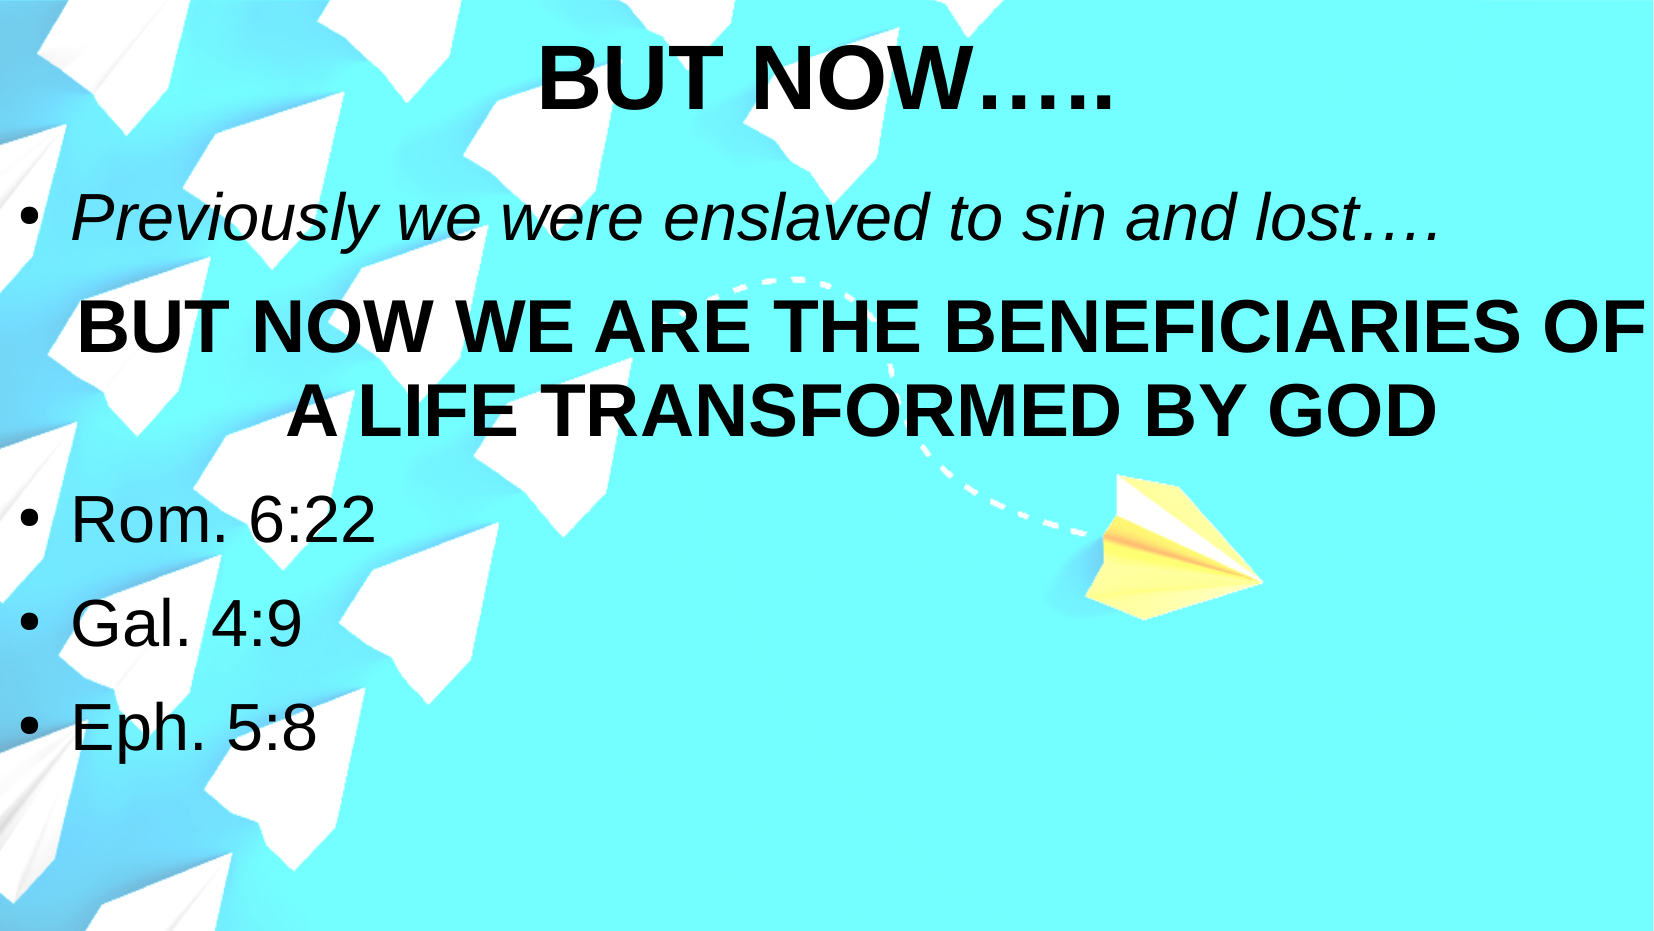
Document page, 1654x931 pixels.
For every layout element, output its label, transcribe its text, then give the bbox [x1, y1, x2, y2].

list Previously we were enslaved to sin and lost…. BUT NOW WE ARE THE BENEFICIARIES OF A LIFE TRANSFORMED BY GOD Rom. 6:22 Gal. 4:9 Eph. 5:8 [0, 180, 1654, 931]
title BUT NOW….. [82, 0, 1571, 156]
picture [0, 0, 1654, 180]
